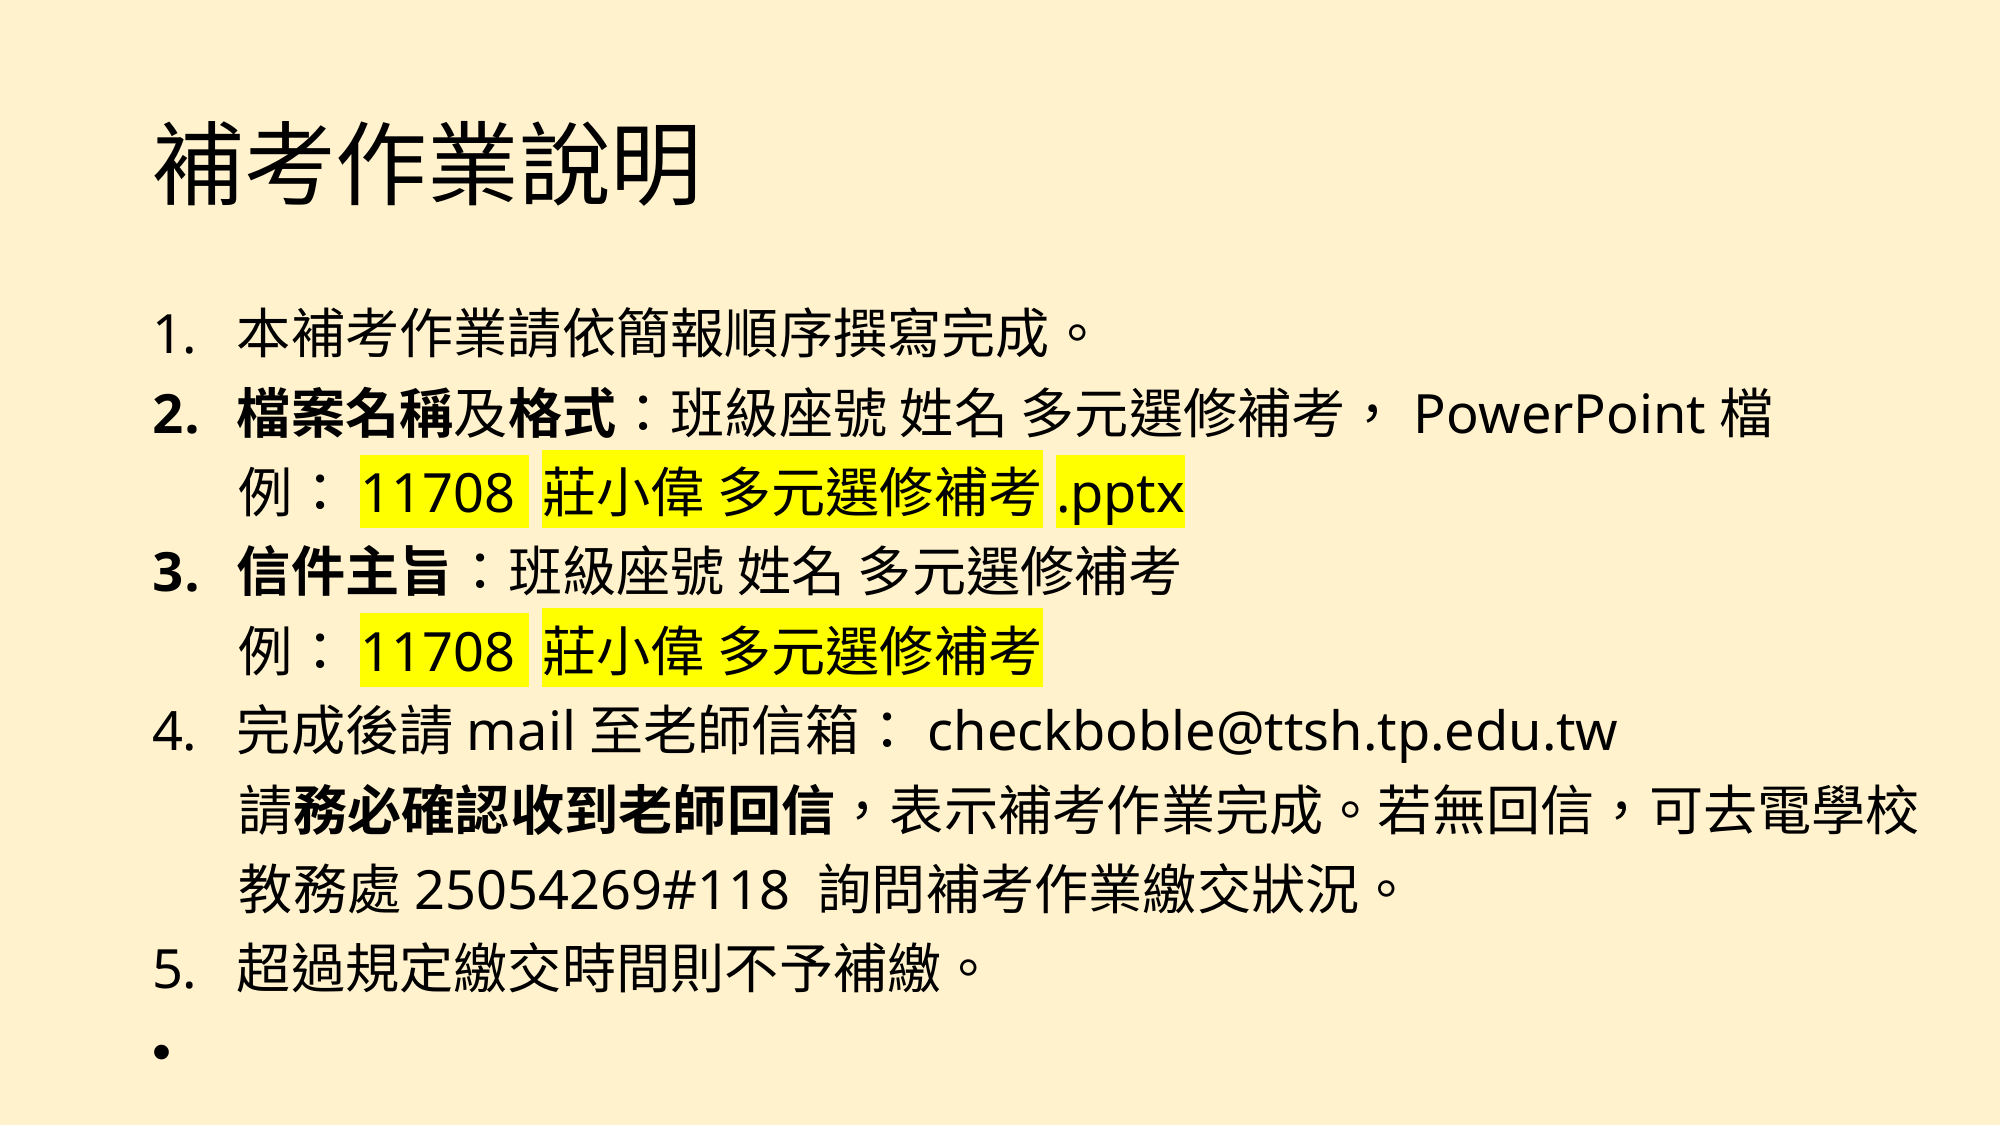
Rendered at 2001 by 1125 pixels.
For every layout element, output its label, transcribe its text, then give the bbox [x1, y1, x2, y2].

title 補考作業說明 [137, 59, 1863, 278]
list 本補考作業請依簡報順序撰寫完成。 檔案名稱及格式：班級座號 姓名 多元選修補考，PowerPoint檔 例：11708 莊小偉 多元選修補考.pptx 信件主旨：班級座號 姓名 多元選修補考 例：11708 莊小偉 多元選修補考 完成後請mail至老師信箱：checkboble@ttsh.tp.edu.tw 請務必確認收到老師回信，表示補考作業完成。若無回信，可去電學校 教務處25054269#118 詢問補考作業繳交狀況。 超過規定繳交時間則不予補繳。 [137, 299, 1967, 1014]
